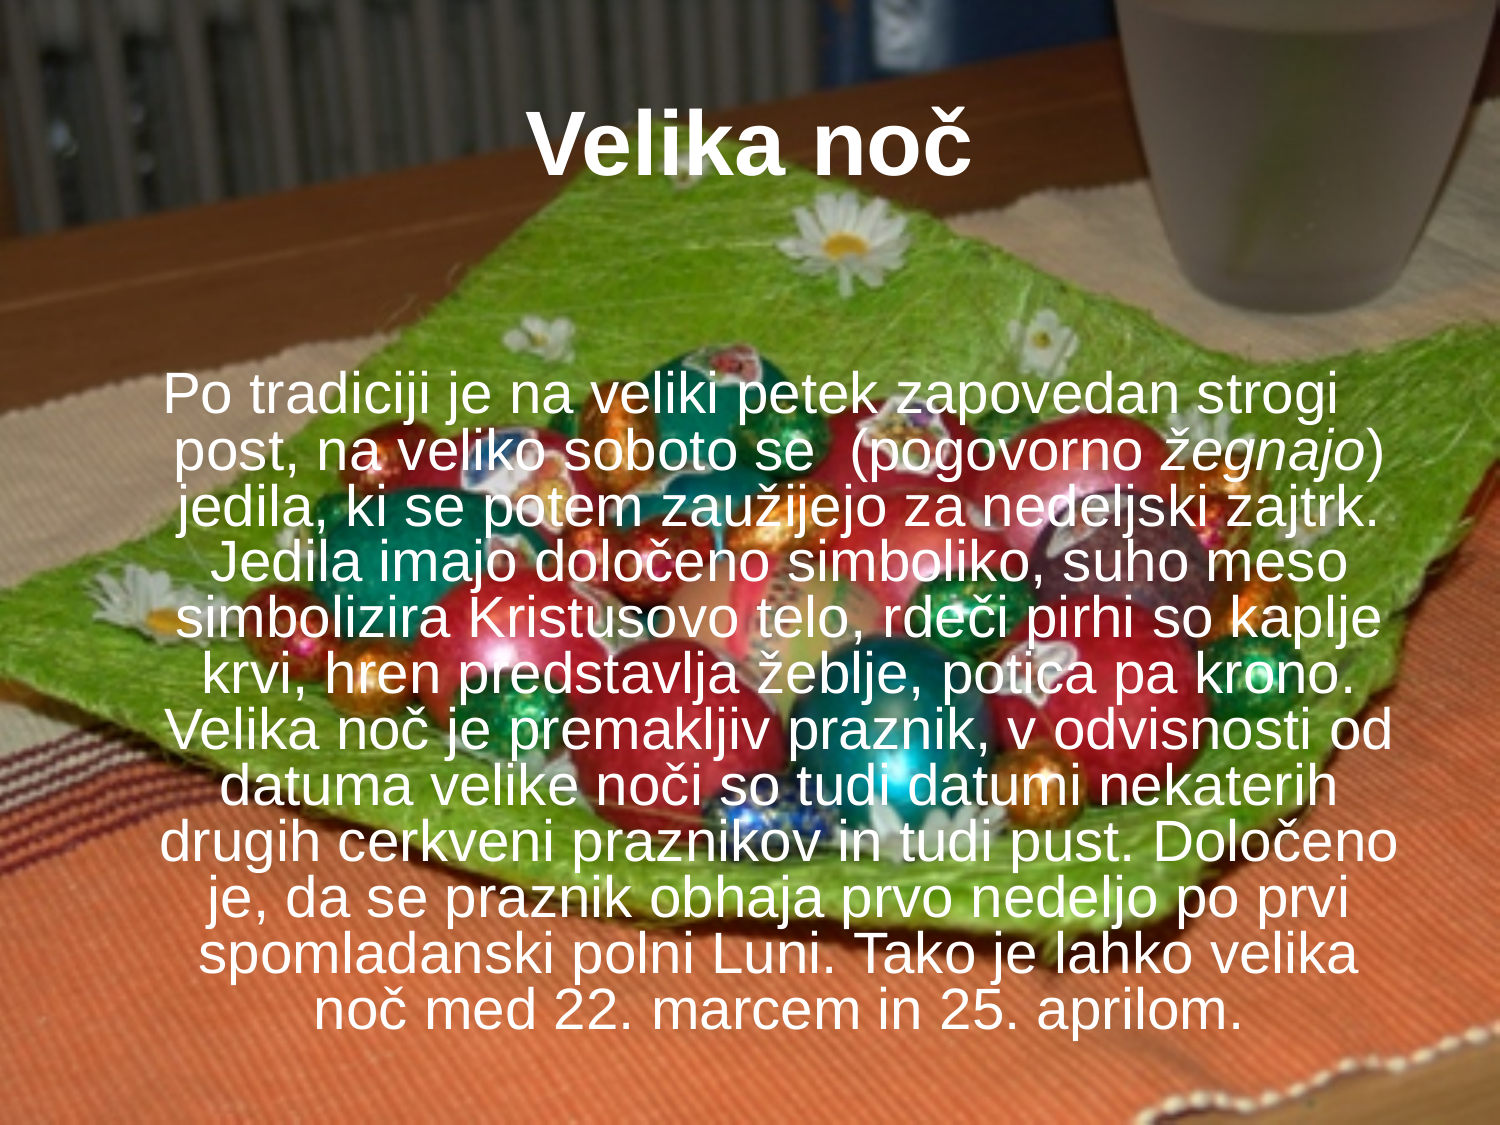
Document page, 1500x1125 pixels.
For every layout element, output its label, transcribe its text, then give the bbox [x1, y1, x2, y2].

title Velika noč [75, 45, 1425, 233]
picture [0, 0, 1500, 1125]
list Po tradiciji je na veliki petek zapovedan strogi post, na veliko soboto se (pogovorno žegnajo) jedila, ki se potem zaužijejo za nedeljski zajtrk. Jedila imajo določeno simboliko, suho meso simbolizira Kristusovo telo, rdeči pirhi so kaplje krvi, hren predstavlja žeblje, potica pa krono. Velika noč je premakljiv praznik, v odvisnosti od datuma velike noči so tudi datumi nekaterih drugih cerkveni praznikov in tudi pust. Določeno je, da se praznik obhaja prvo nedeljo po prvi spomladanski polni Luni. Tako je lahko velika noč med 22. marcem in 25. aprilom. [76, 361, 1427, 1105]
